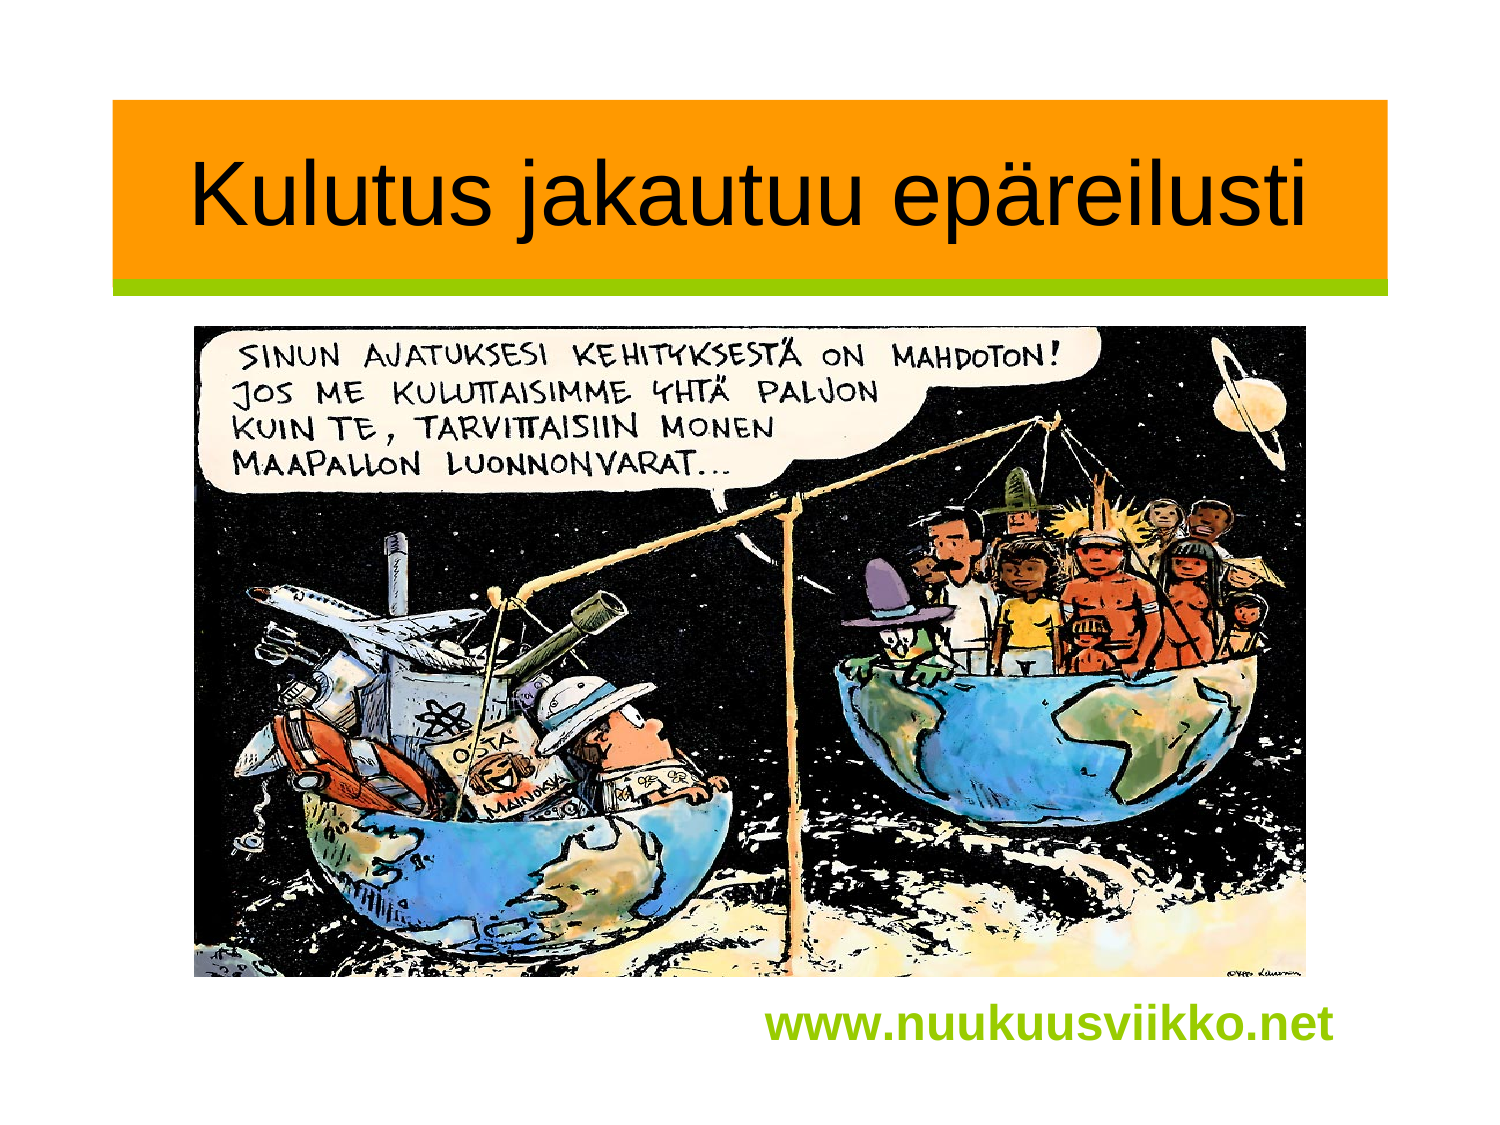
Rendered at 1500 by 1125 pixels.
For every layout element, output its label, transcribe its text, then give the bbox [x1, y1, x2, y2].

picture [194, 326, 1306, 977]
text_box www.nuukuusviikko.net [750, 987, 1350, 1059]
title Kulutus jakautuu epäreilusti [112, 99, 1388, 279]
